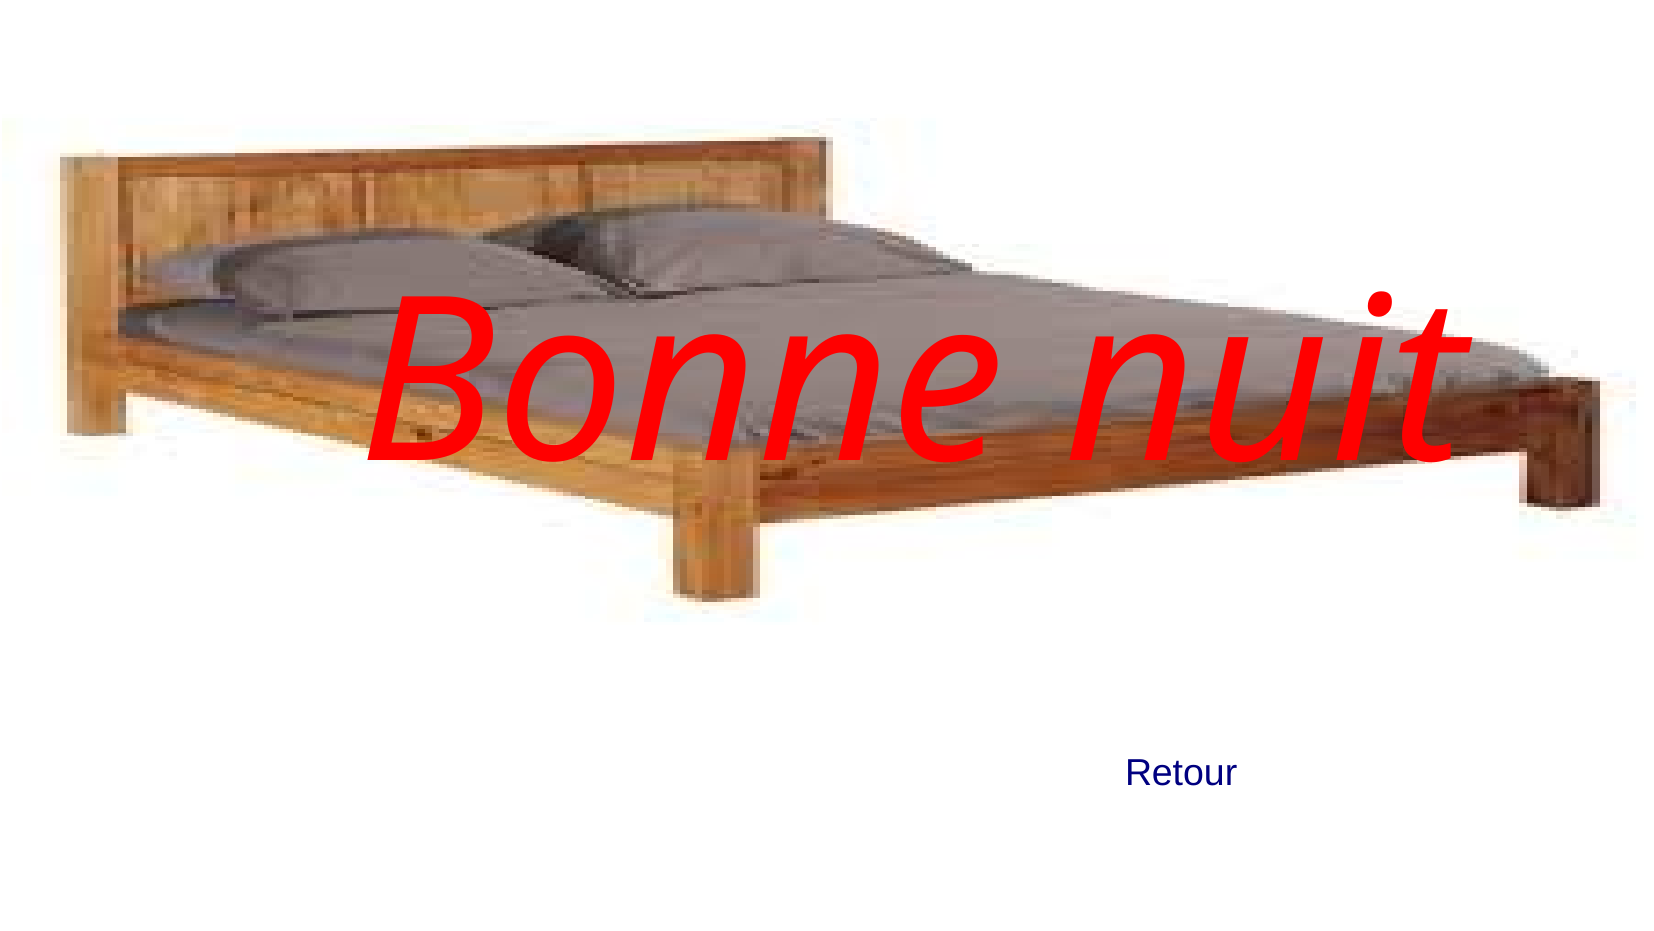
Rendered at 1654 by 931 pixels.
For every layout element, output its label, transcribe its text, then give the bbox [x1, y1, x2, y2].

text_box Retour [1110, 744, 1441, 801]
picture [2, 0, 1644, 815]
